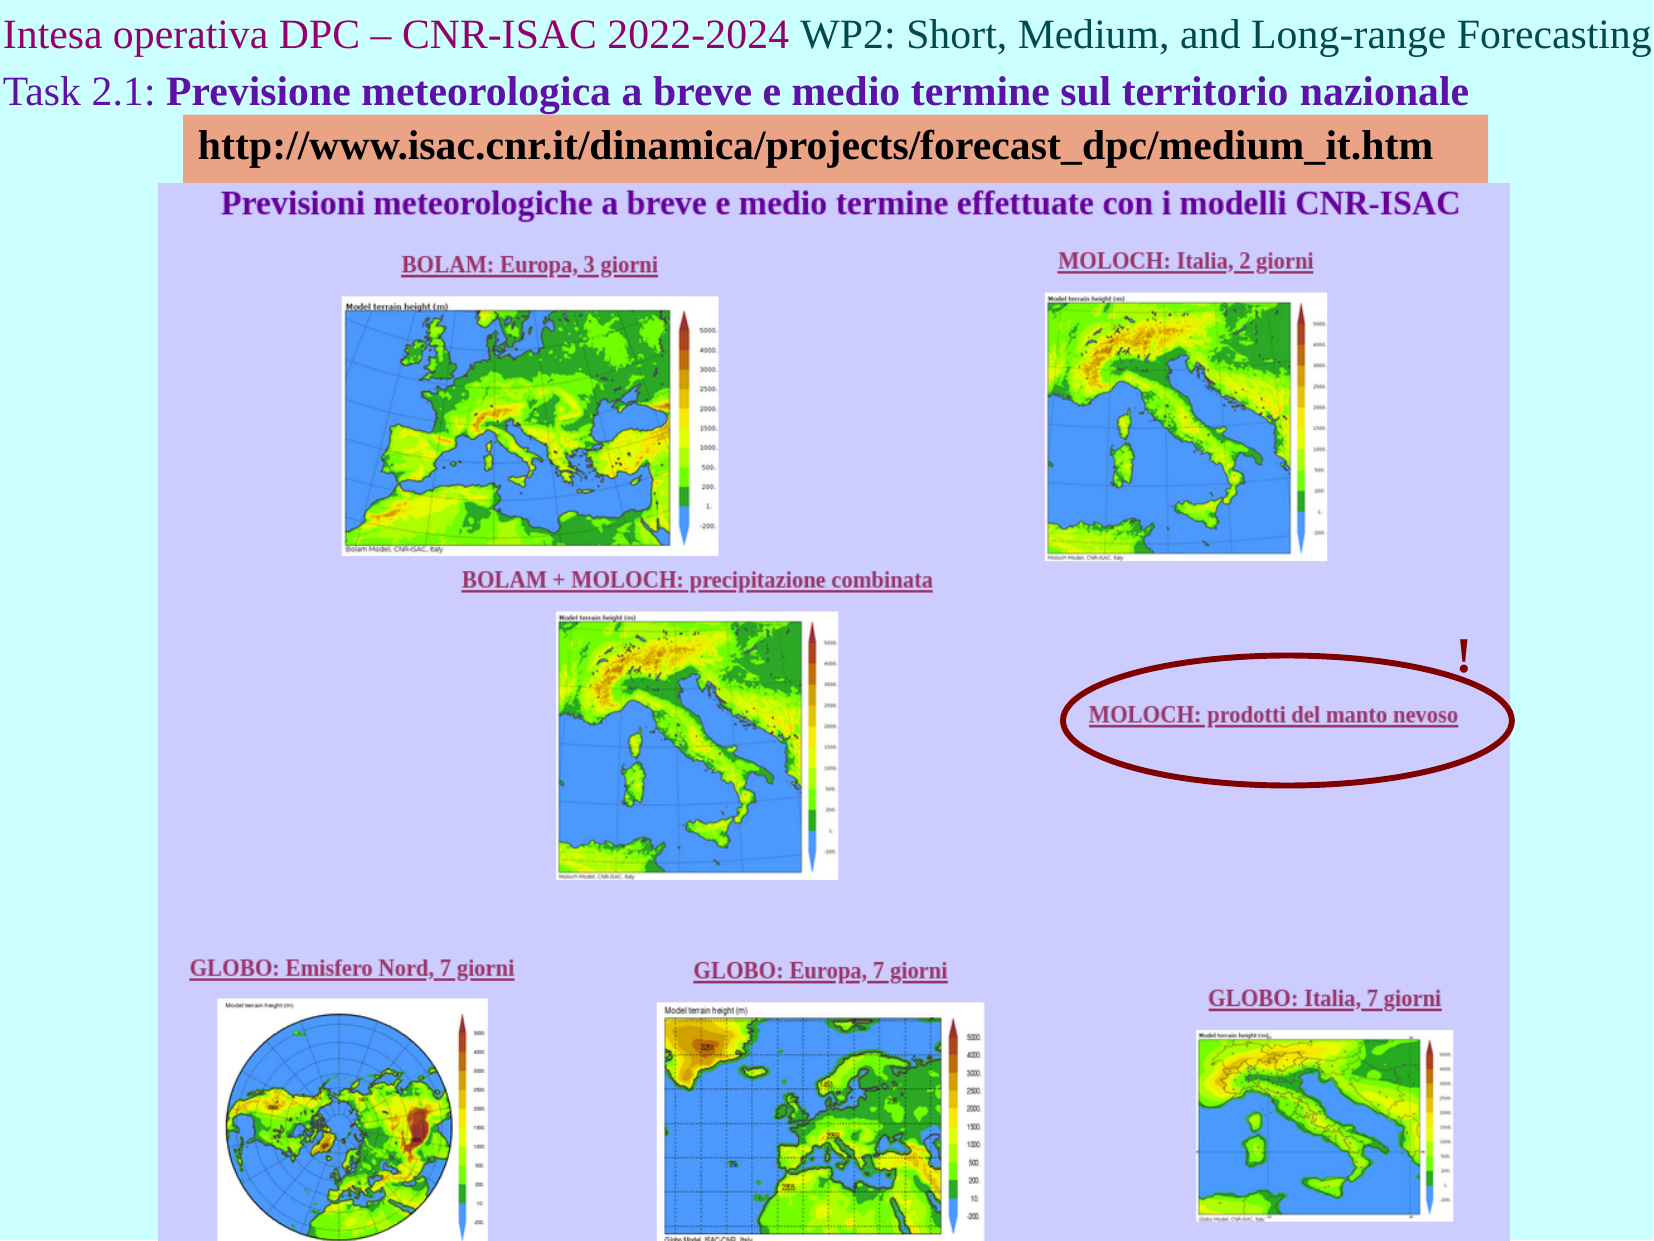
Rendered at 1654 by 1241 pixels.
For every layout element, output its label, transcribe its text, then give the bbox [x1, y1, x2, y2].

text_box [1062, 655, 1512, 786]
picture [158, 183, 1510, 1241]
text_box http://www.isac.cnr.it/dinamica/projects/forecast_dpc/medium_it.htm [183, 114, 1489, 183]
text_box ! [1440, 620, 1489, 691]
text_box Intesa operativa DPC – CNR-ISAC 2022-2024 WP2: Short, Medium, and Long-range Forecasting Task 2.1: Previsione meteorologica a breve e medio termine sul territorio nazionale [0, 8, 1654, 154]
